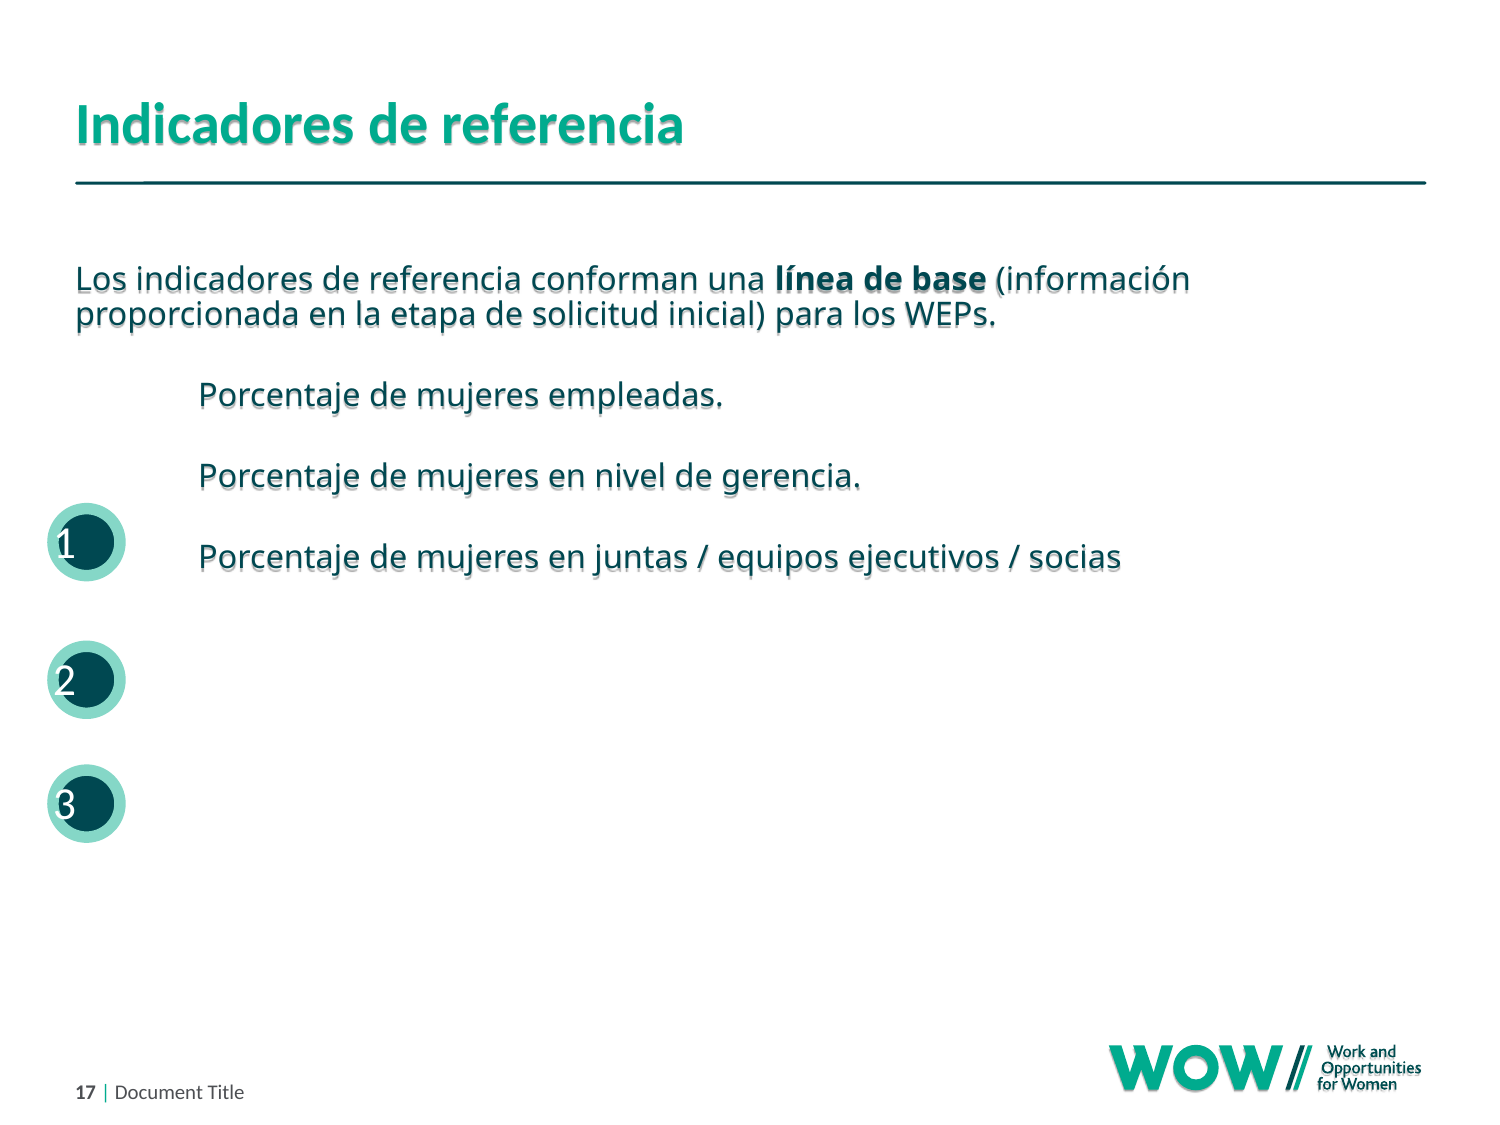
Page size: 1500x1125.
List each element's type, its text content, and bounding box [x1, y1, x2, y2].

text_box 2 [52, 649, 120, 705]
list Los indicadores de referencia conforman una línea de base (información proporcionada en la etapa de solicitud inicial) para los WEPs. Porcentaje de mujeres empleadas. Porcentaje de mujeres en nivel de gerencia. Porcentaje de mujeres en juntas / equipos ejecutivos / socias [75, 276, 1049, 942]
title Indicadores de referencia [75, 41, 1424, 156]
text_box 3 [52, 773, 120, 829]
text_box [71, 508, 102, 512]
text_box [64, 829, 109, 838]
text_box [64, 705, 109, 714]
text_box 17 | Document Title [75, 1045, 426, 1106]
text_box [64, 567, 109, 576]
text_box 1 [52, 512, 120, 567]
